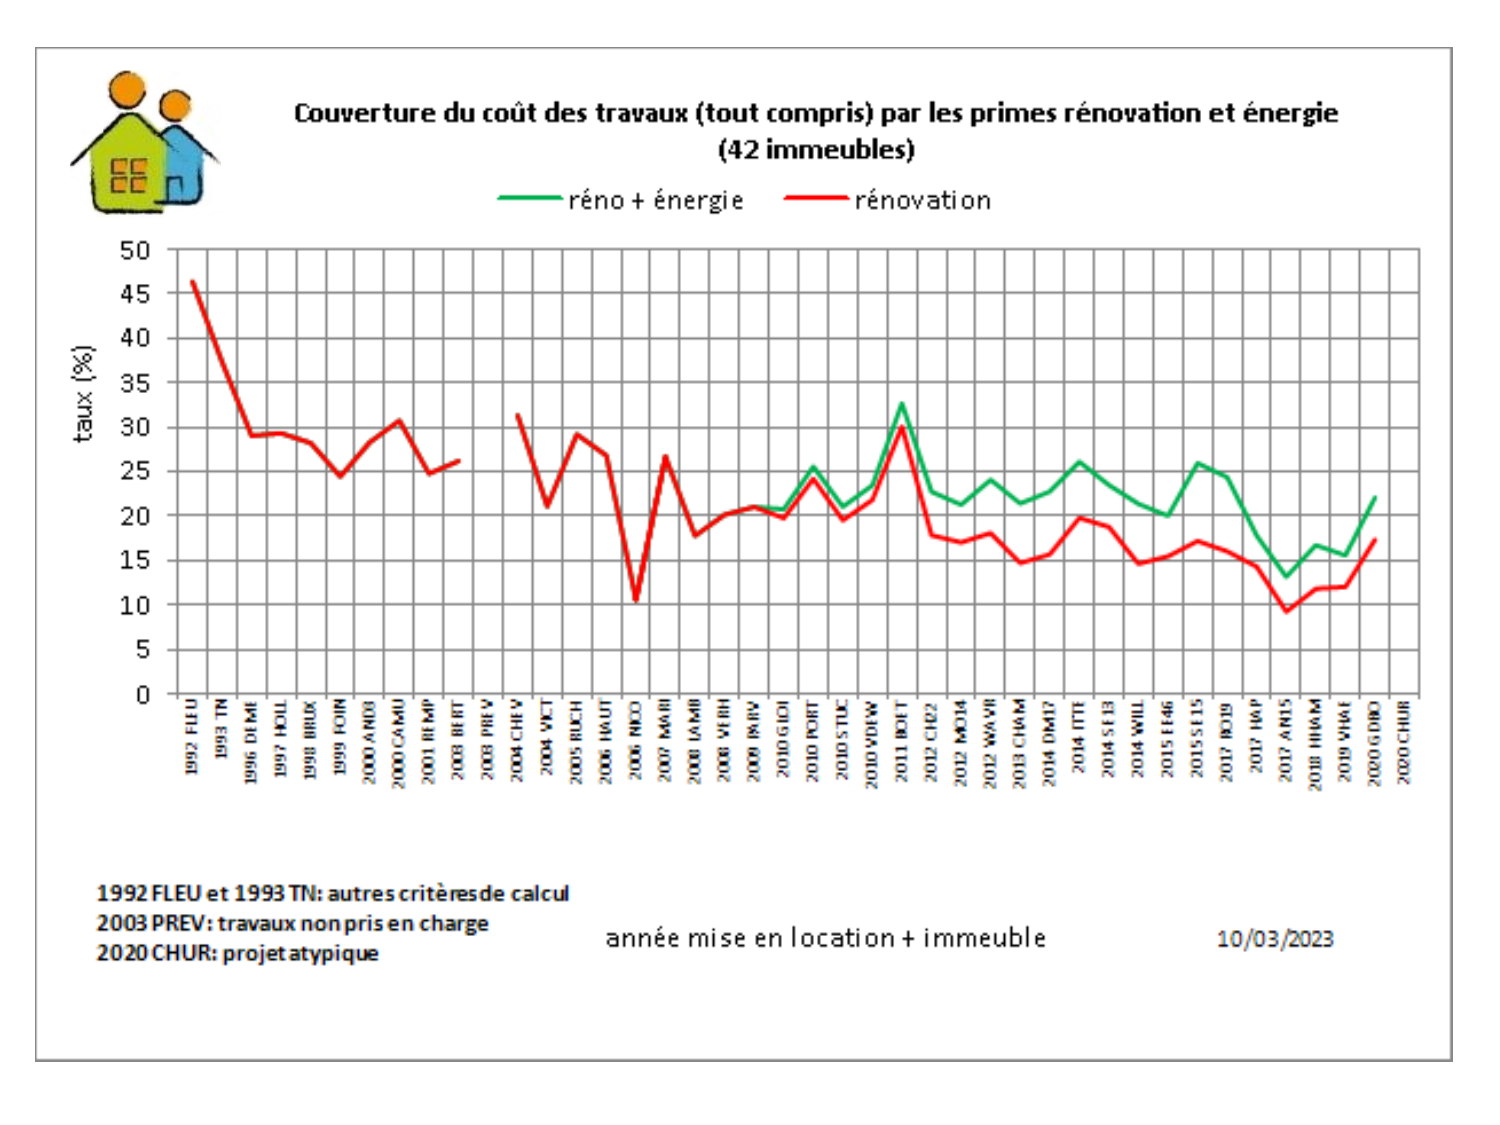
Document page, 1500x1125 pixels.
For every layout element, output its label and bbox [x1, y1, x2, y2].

picture [35, 47, 1453, 1062]
